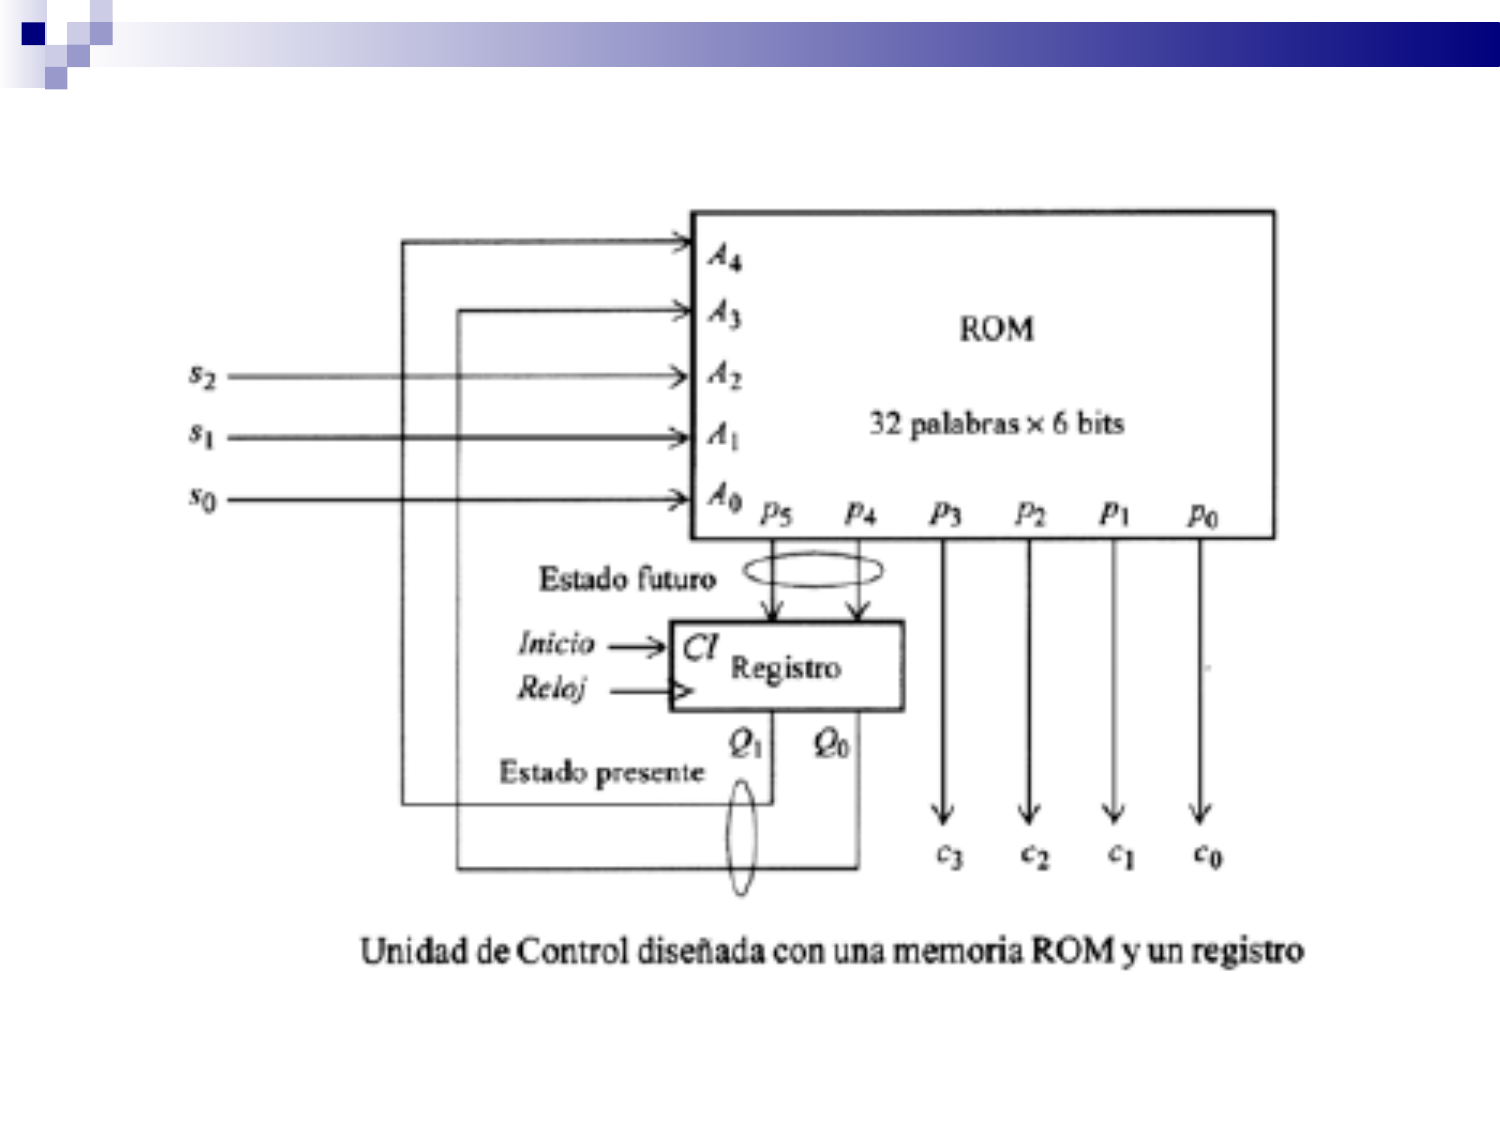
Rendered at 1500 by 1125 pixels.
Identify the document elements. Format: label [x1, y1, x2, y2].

picture [100, 137, 1341, 984]
